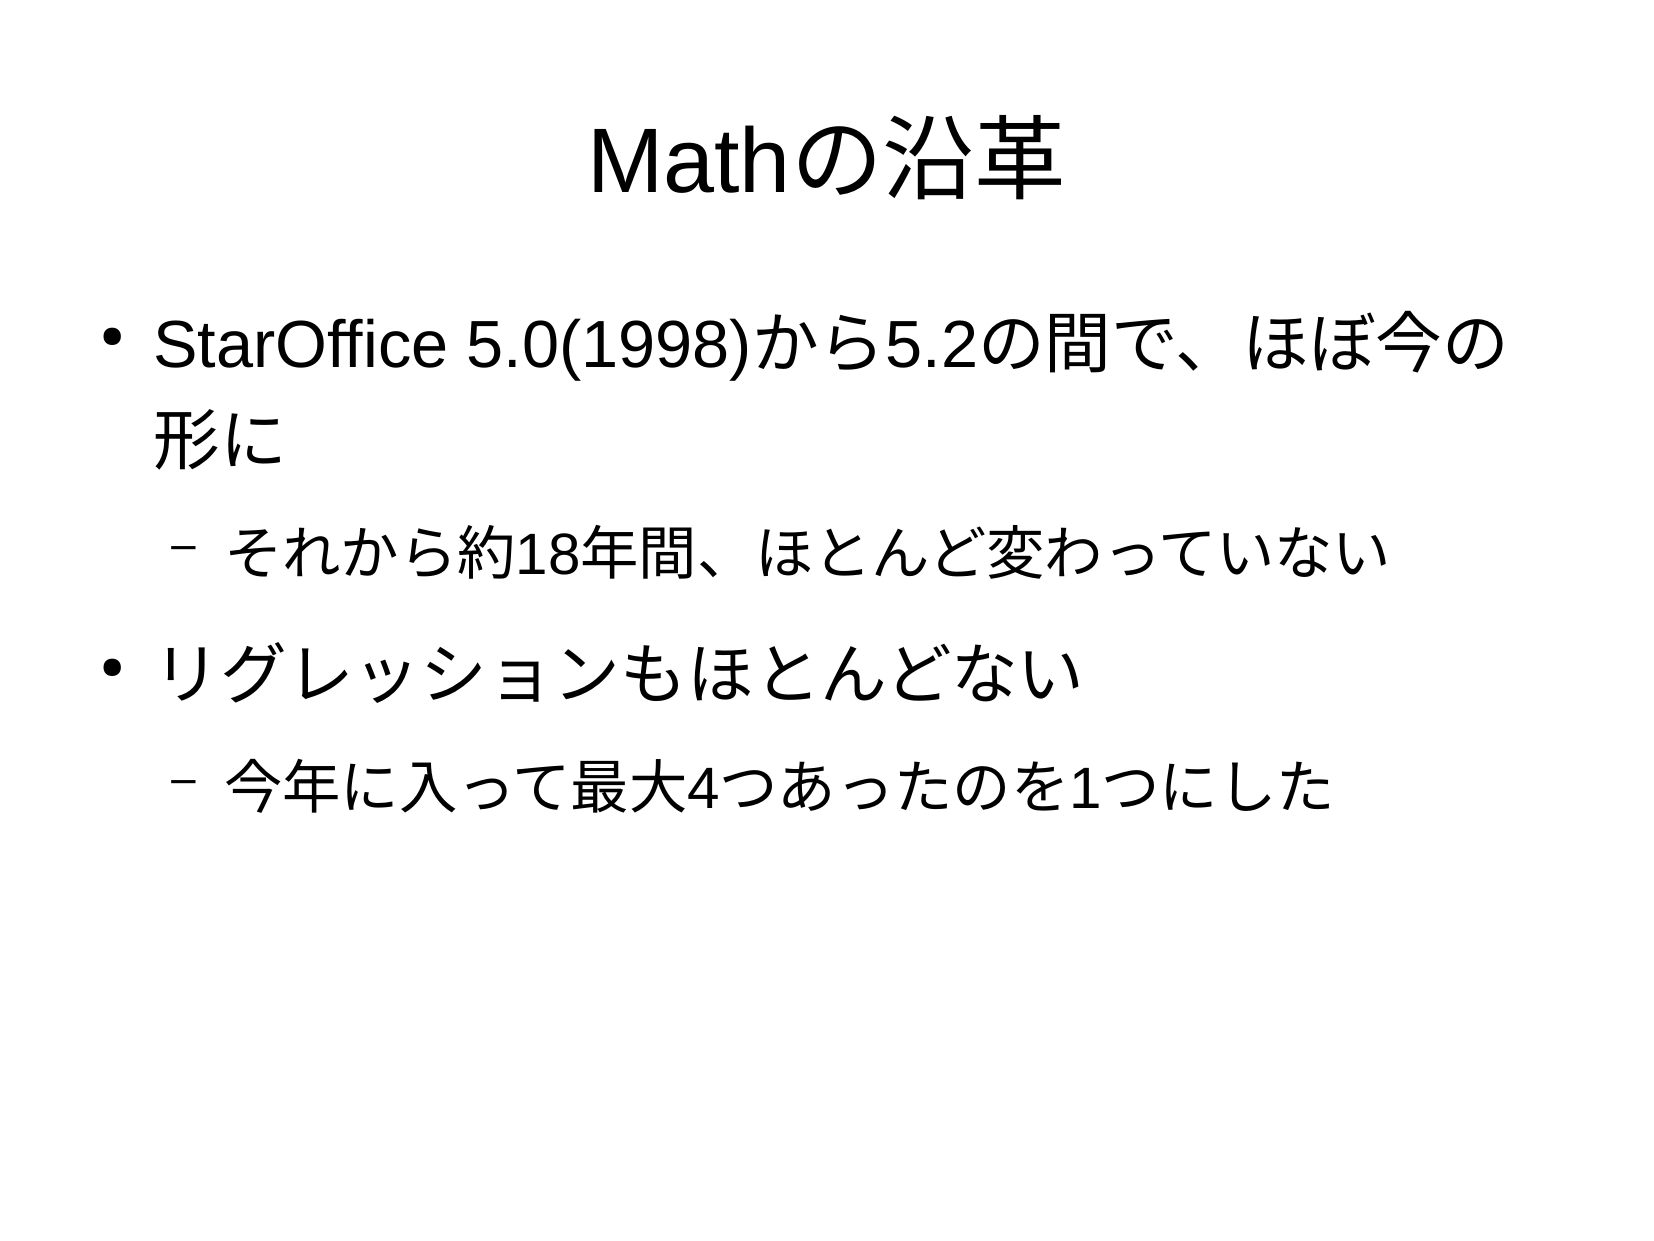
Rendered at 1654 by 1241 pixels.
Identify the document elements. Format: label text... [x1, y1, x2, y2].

list StarOffice 5.0(1998)から5.2の間で、ほぼ今の形に それから約18年間、ほとんど変わっていない リグレッションもほとんどない 今年に入って最大4つあったのを1つにした [82, 290, 1571, 1010]
title Mathの沿革 [82, 49, 1571, 257]
